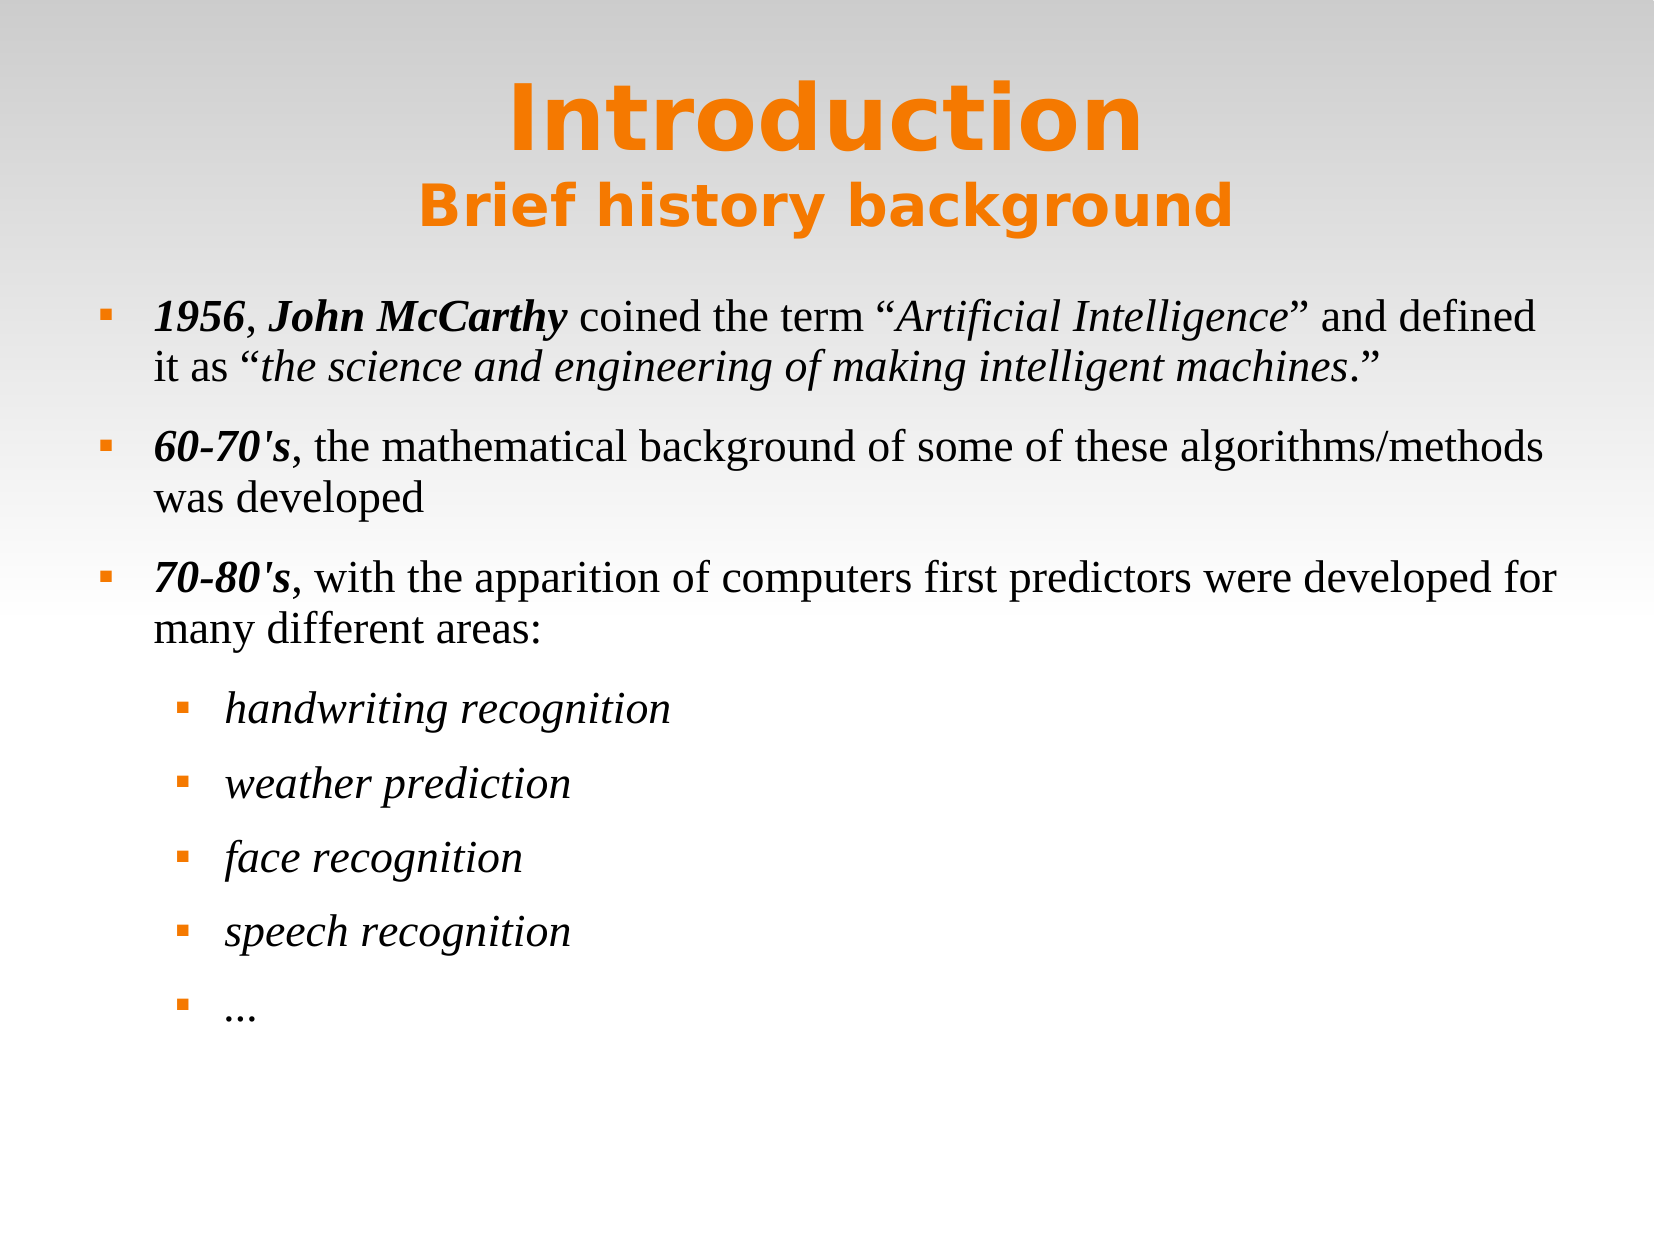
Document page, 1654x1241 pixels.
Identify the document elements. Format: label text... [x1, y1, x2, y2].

title Introduction Brief history background [82, 49, 1571, 257]
list 1956, John McCarthy coined the term “Artificial Intelligence” and defined it as “the science and engineering of making intelligent machines.” 60-70's, the mathematical background of some of these algorithms/methods was developed 70-80's, with the apparition of computers first predictors were developed for many different areas: handwriting recognition weather prediction face recognition speech recognition ... [82, 290, 1571, 1094]
